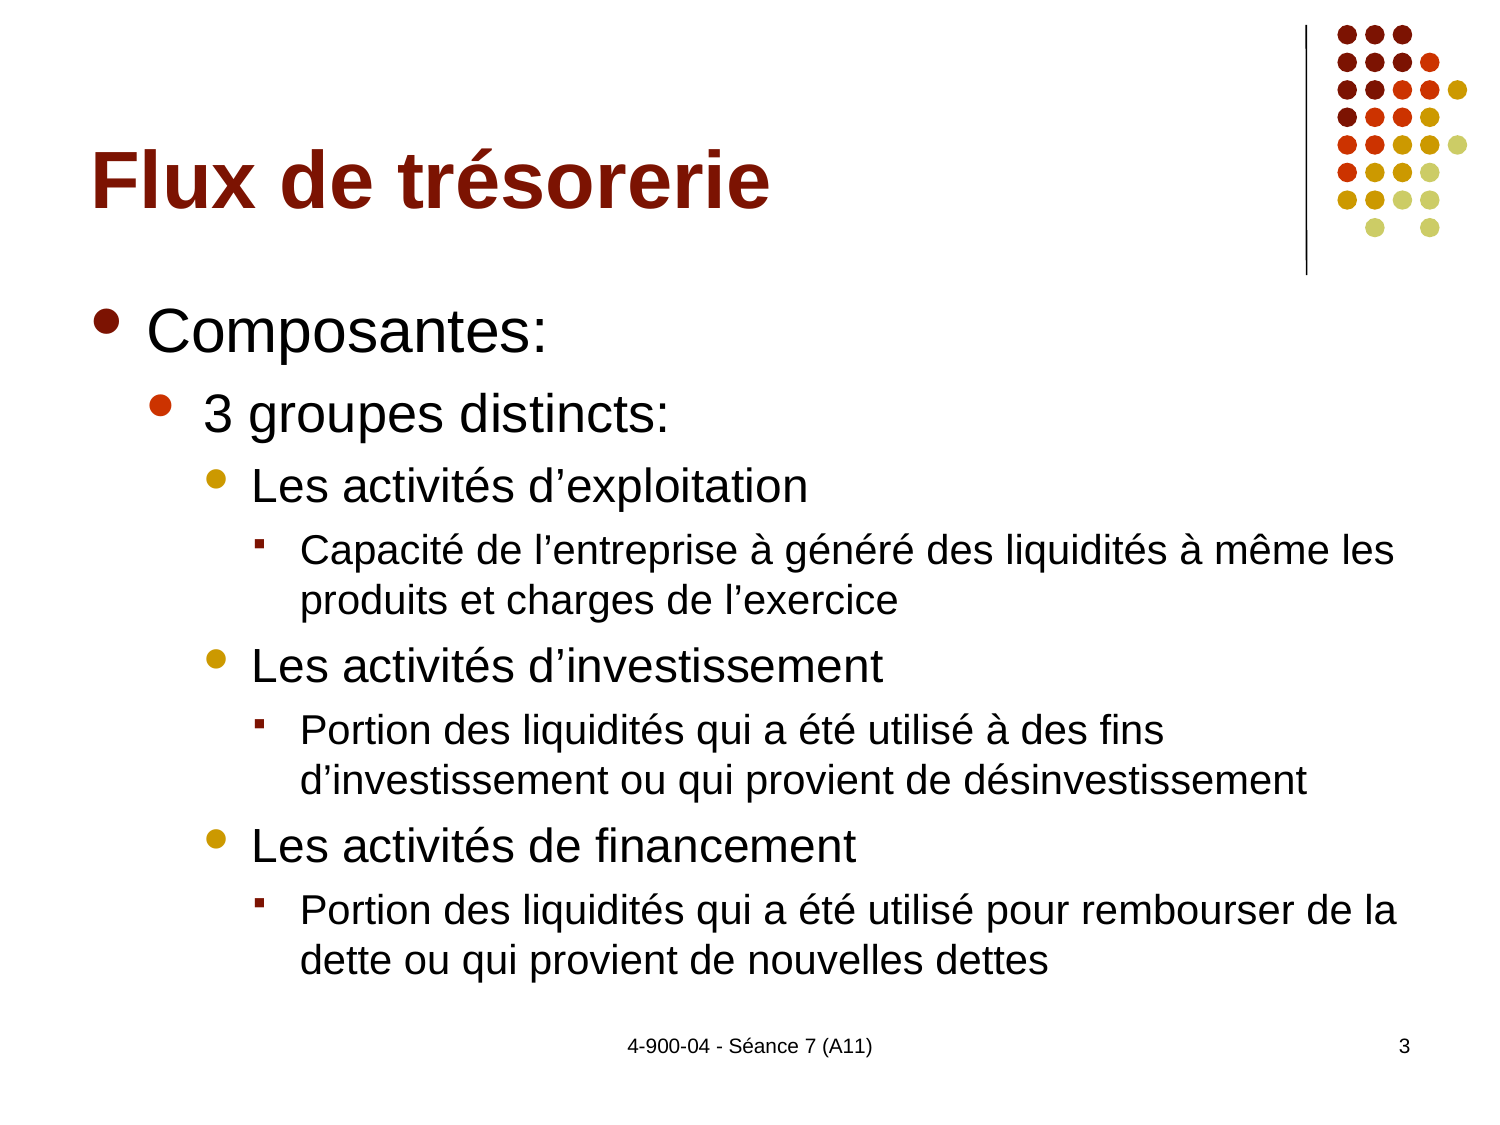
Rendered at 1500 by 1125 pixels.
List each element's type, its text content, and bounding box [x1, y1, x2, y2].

text_box Flux de trésorerie [74, 20, 1313, 233]
text_box Composantes: 3 groupes distincts: Les activités d’exploitation Capacité de l’entreprise à généré des liquidités à même les produits et charges de l’exercice Les activités d’investissement Portion des liquidités qui a été utilisé à des fins d’investissement ou qui provient de désinvestissement Les activités de financement Portion des liquidités qui a été utilisé pour rembourser de la dette ou qui provient de nouvelles dettes [75, 282, 1426, 1006]
text_box <numéro> [1074, 1025, 1426, 1101]
text_box 4-900-04 - Séance 7 (A11) [512, 1025, 988, 1101]
